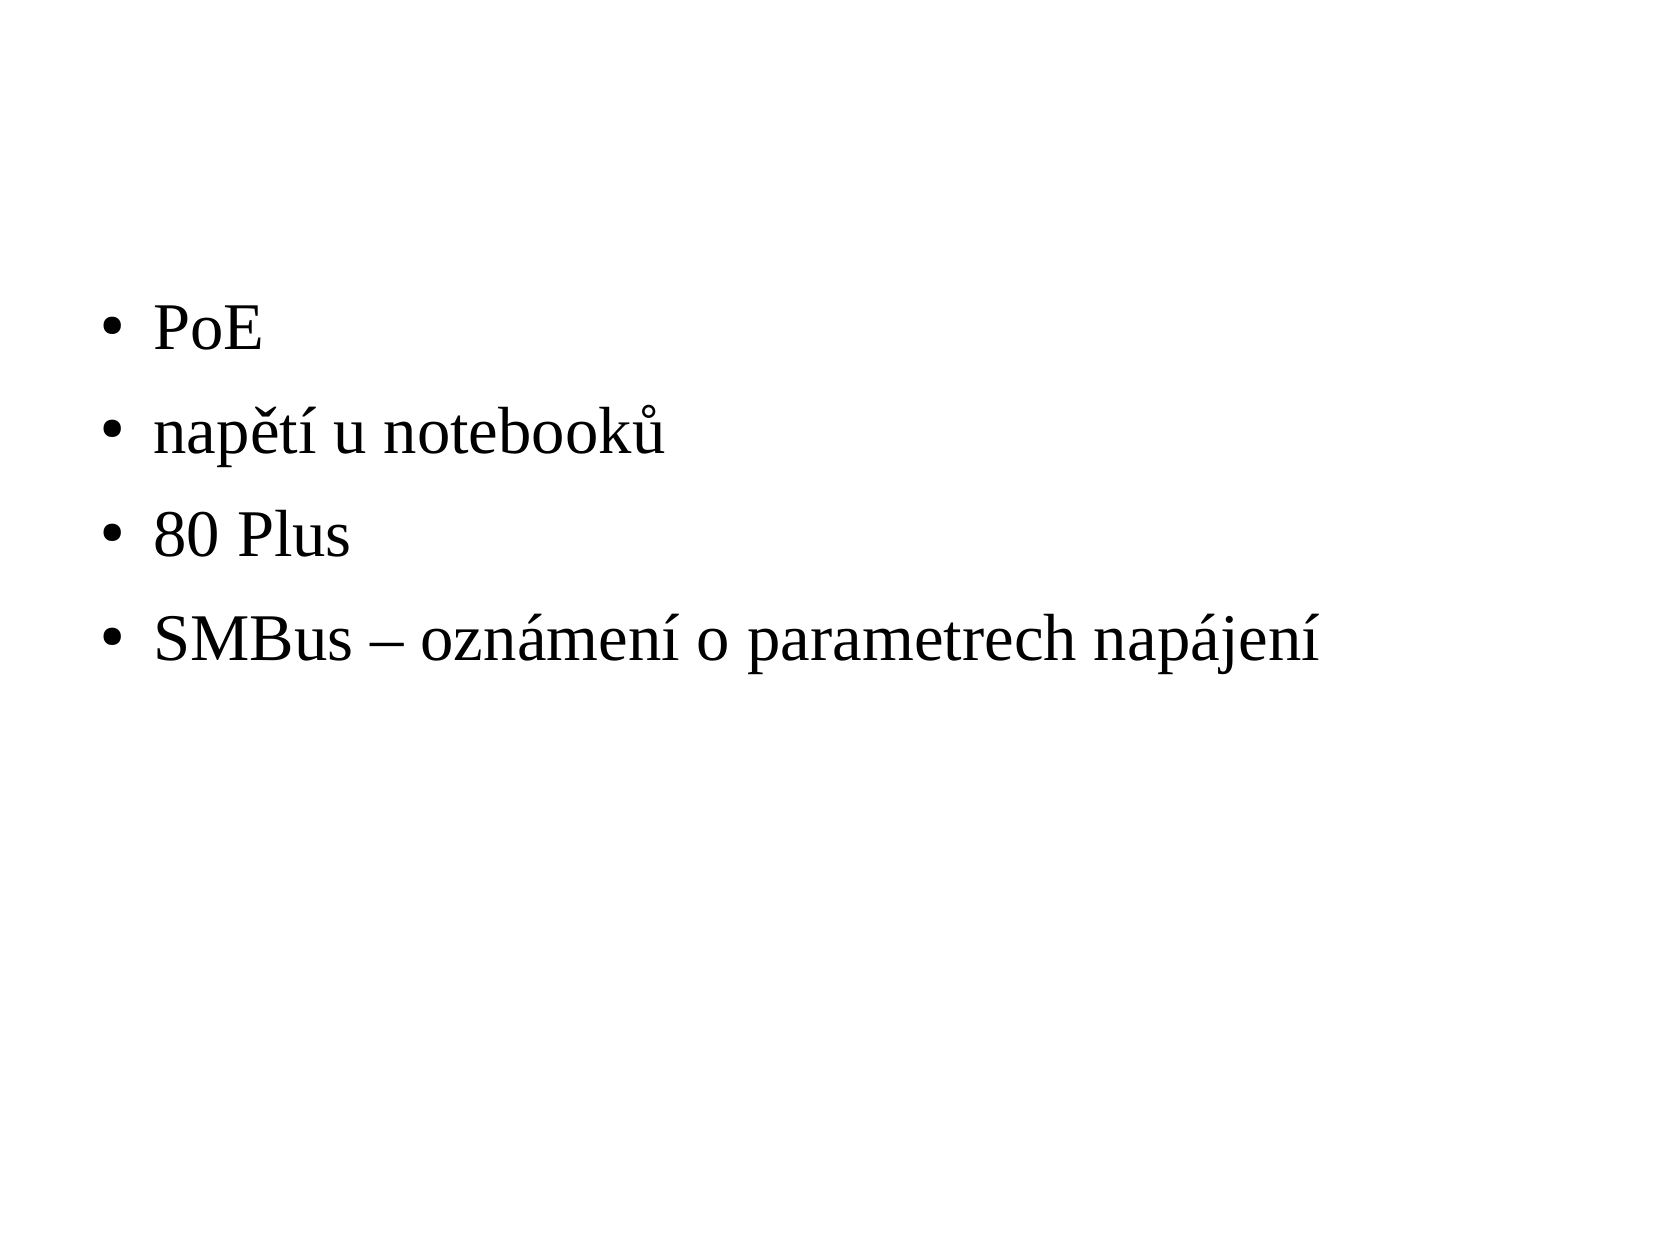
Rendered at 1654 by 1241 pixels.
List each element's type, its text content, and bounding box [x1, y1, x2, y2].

list PoE napětí u notebooků 80 Plus SMBus – oznámení o parametrech napájení [82, 290, 1571, 1010]
